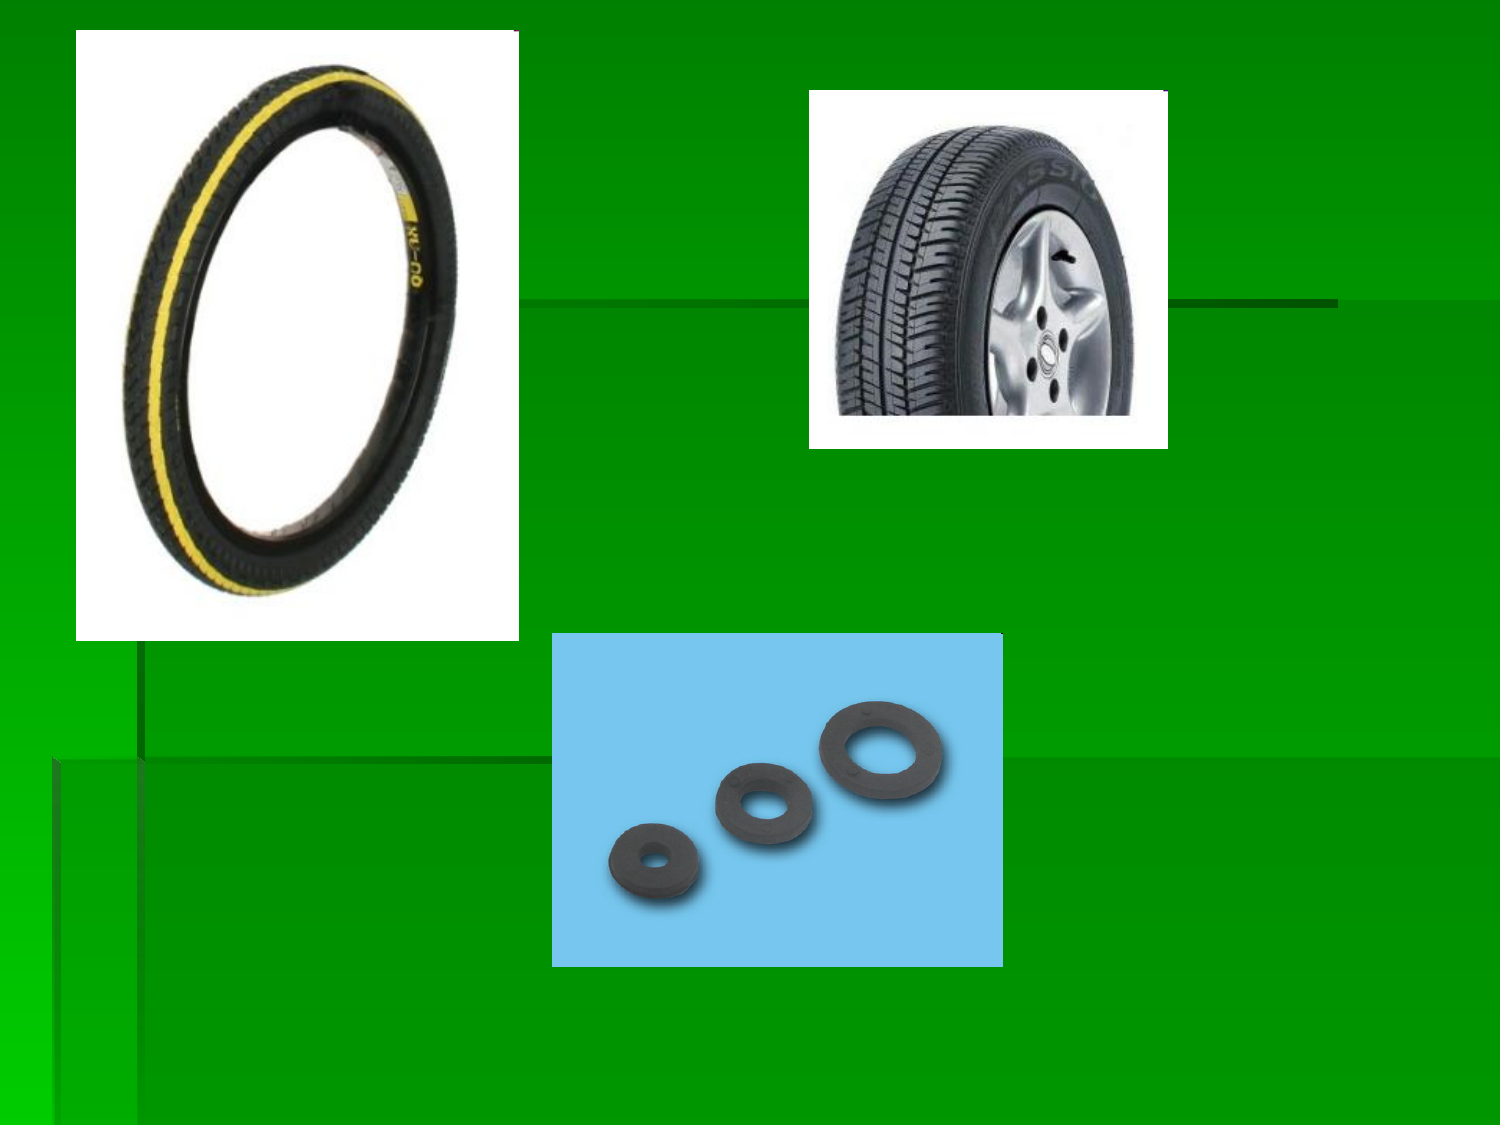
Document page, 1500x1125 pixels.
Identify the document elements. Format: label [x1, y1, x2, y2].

picture [809, 90, 1168, 449]
picture [76, 30, 519, 641]
picture [552, 633, 1003, 967]
